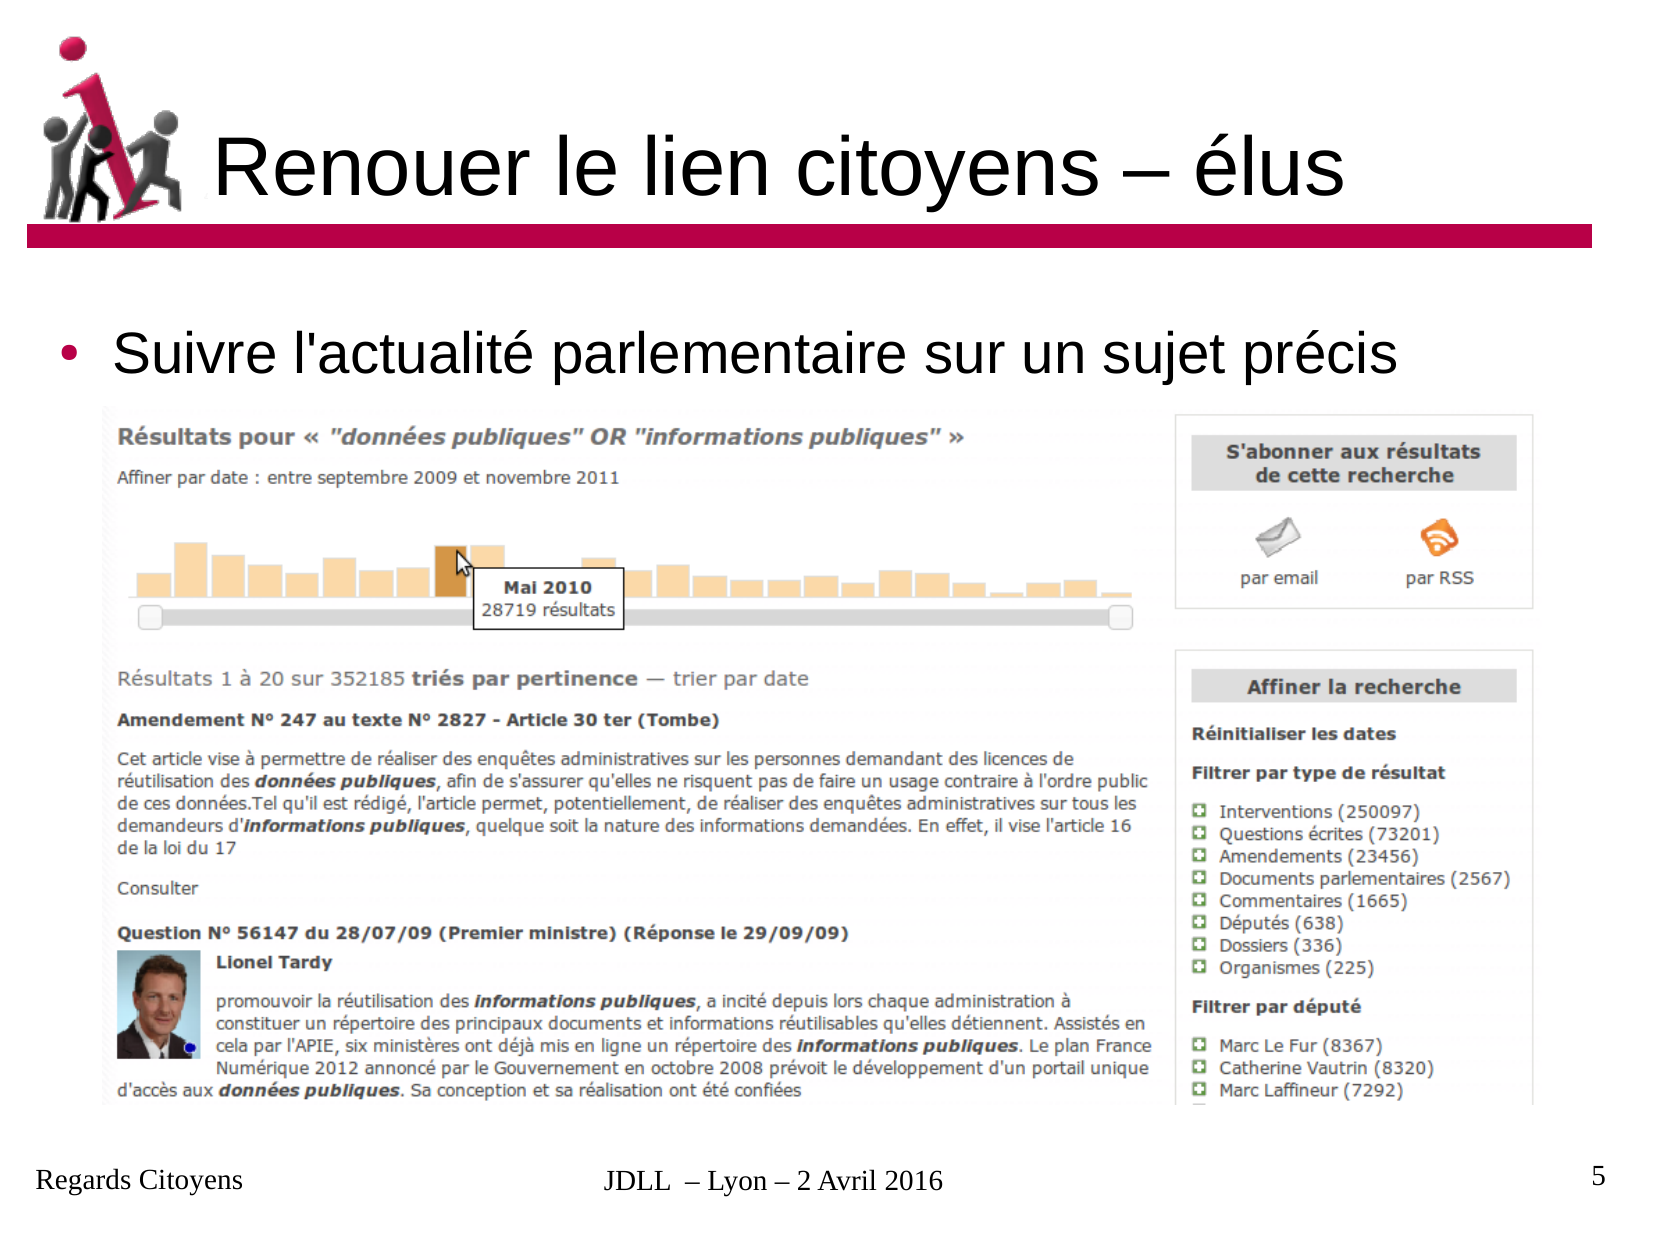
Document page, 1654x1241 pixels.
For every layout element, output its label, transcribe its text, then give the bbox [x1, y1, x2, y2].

title Renouer le lien citoyens – élus [212, 70, 1601, 264]
list Suivre l'actualité parlementaire sur un sujet précis [41, 321, 1636, 1140]
picture [27, 31, 208, 224]
picture [102, 406, 1542, 1105]
